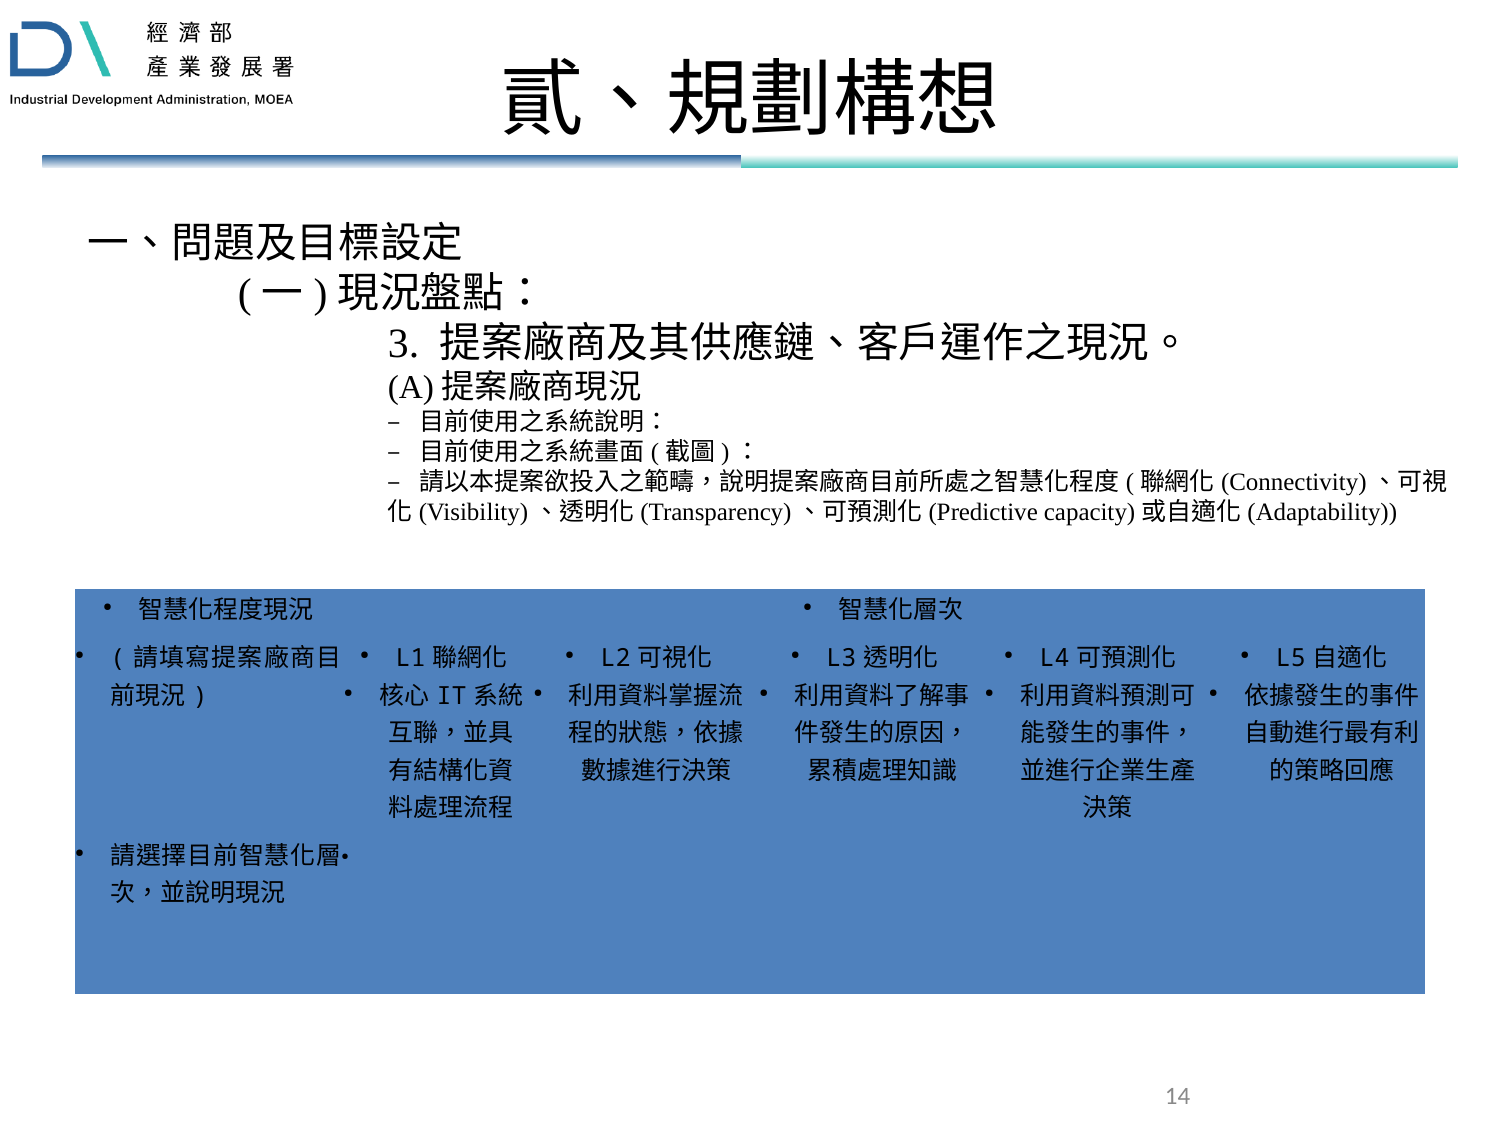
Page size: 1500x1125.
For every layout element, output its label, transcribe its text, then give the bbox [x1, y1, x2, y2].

table_cell L2可視化 利用資料掌握流程的狀態，依據數據進行決策 [526, 637, 752, 834]
text_box 14 [1149, 1065, 1500, 1125]
title 貳、規劃構想 [75, 19, 1426, 171]
table_header 智慧化程度現況 [75, 589, 342, 637]
table_cell [342, 834, 1425, 994]
table_cell L3透明化 利用資料了解事件發生的原因，累積處理知識 [752, 637, 977, 834]
table_cell L5自適化 依據發生的事件自動進行最有利的策略回應 [1203, 637, 1425, 834]
table_cell L1聯網化 核心IT系統互聯，並具有結構化資料處理流程 [342, 637, 526, 834]
table_cell L4可預測化 利用資料預測可能發生的事件，並進行企業生產決策 [977, 637, 1203, 834]
table_cell 請選擇目前智慧化層次，並說明現況 [75, 834, 342, 994]
text_box 一、問題及目標設定 (一)現況盤點： 3. 提案廠商及其供應鏈、客戶運作之現況。 (A)提案廠商現況 – 目前使用之系統說明： – 目前使用之系統畫面(截圖)： – 請以本提案欲投入之範疇，說明提案廠商目前所處之智慧化程度(聯網化(Connectivity)、可視化(Visibility)、透明化(Transparency)、可預測化(Predictive capacity)或自適化(Adaptability)) [73, 208, 1482, 533]
table_cell (請填寫提案廠商目前現況) [75, 637, 342, 834]
table_header 智慧化層次 [342, 589, 1425, 637]
